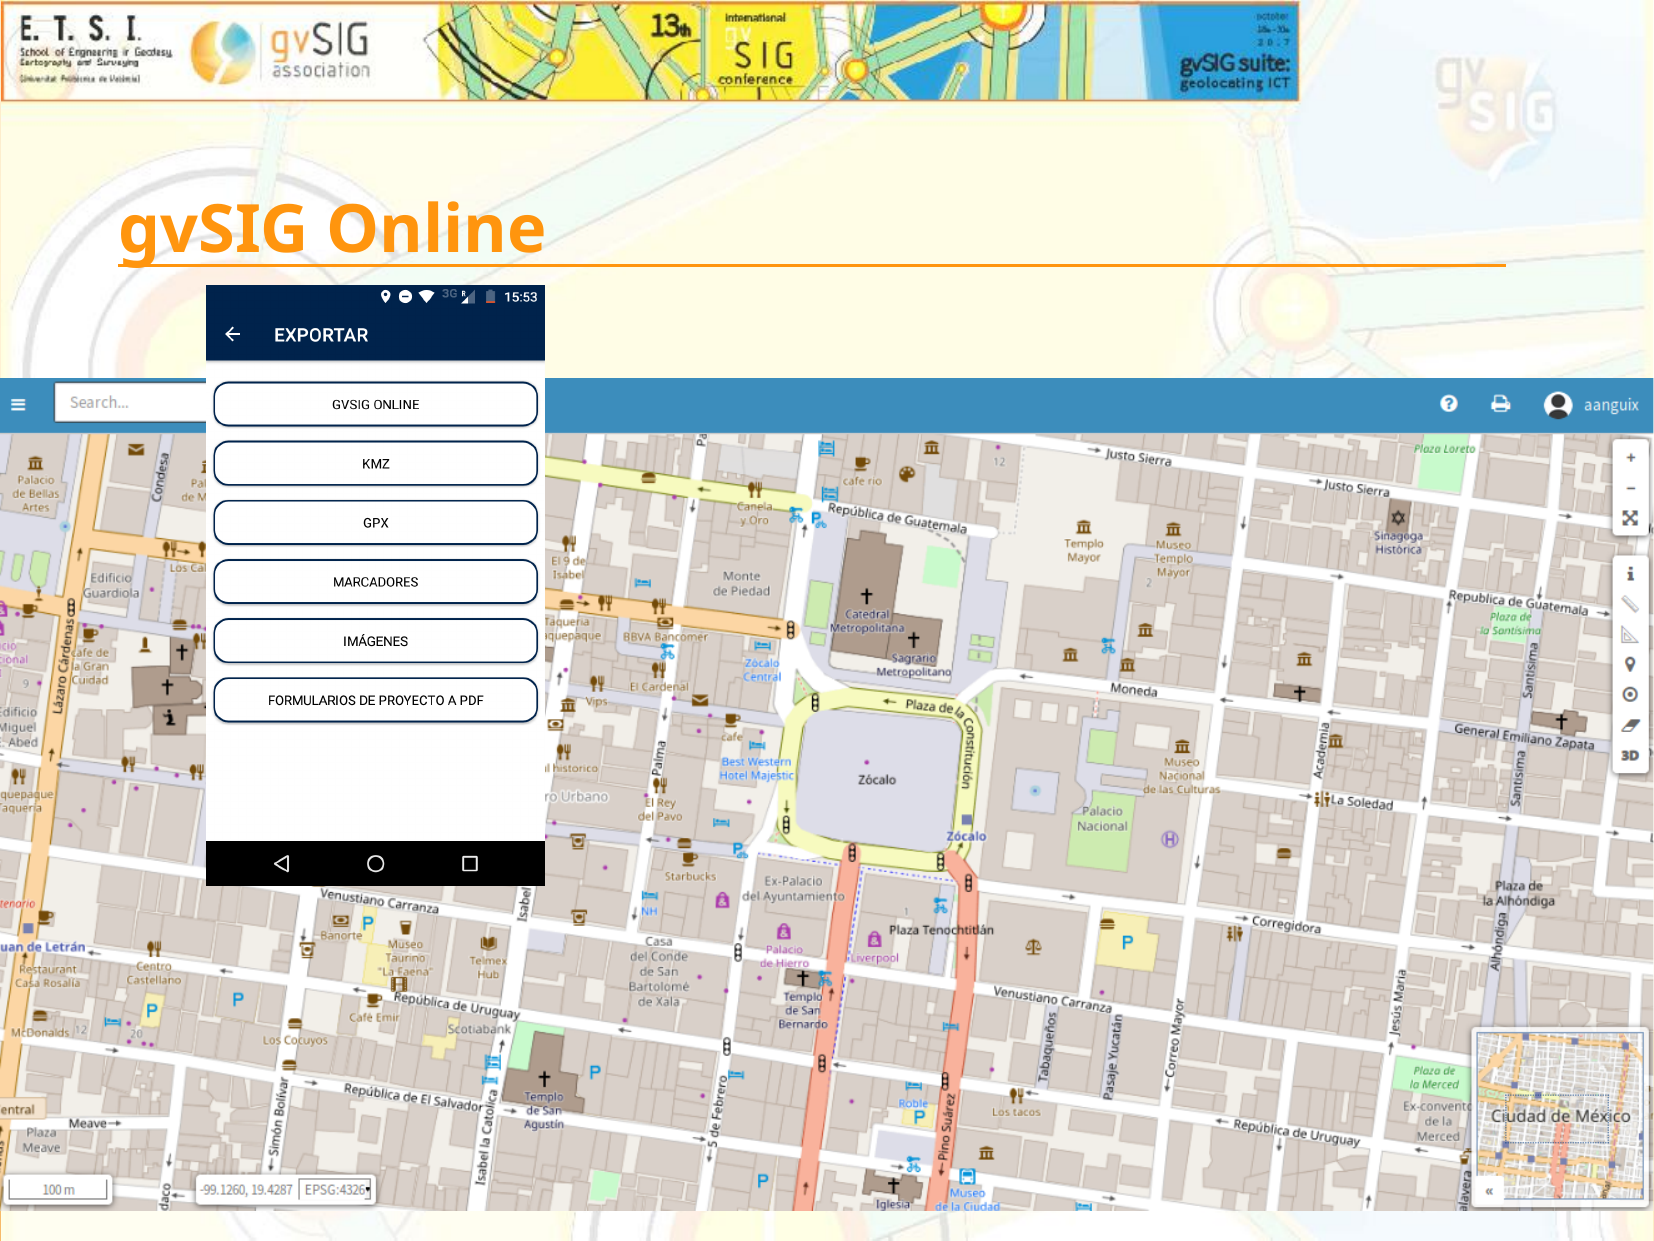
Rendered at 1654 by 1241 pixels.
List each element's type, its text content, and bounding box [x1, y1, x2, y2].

title gvSIG Online [118, 177, 1607, 276]
picture [0, 0, 1654, 1241]
